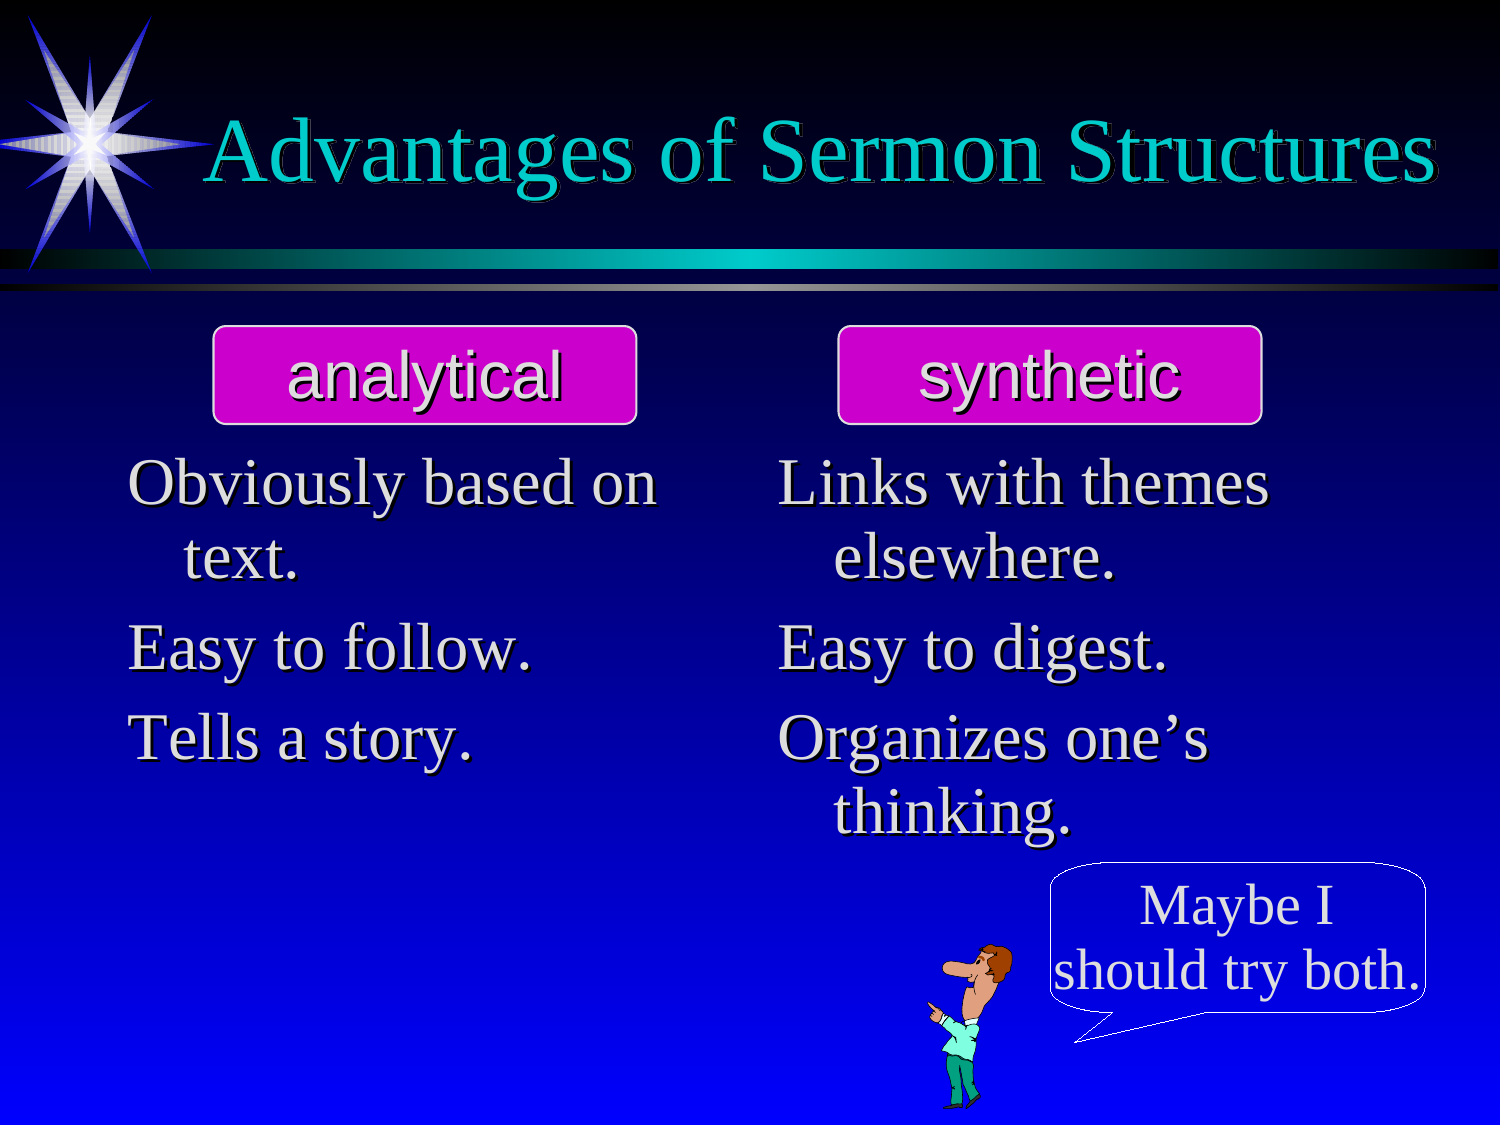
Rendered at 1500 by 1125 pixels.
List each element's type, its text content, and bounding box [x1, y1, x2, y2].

chart [926, 943, 1014, 1110]
title Advantages of Sermon Structures [187, 56, 1463, 244]
list Obviously based on text. Easy to follow. Tells a story. [112, 437, 738, 1000]
text_box synthetic [838, 326, 1262, 425]
text_box analytical [213, 326, 637, 425]
text_box Maybe I should try both. [1050, 862, 1426, 1043]
list Links with themes elsewhere. Easy to digest. Organizes one’s thinking. [762, 437, 1388, 1000]
